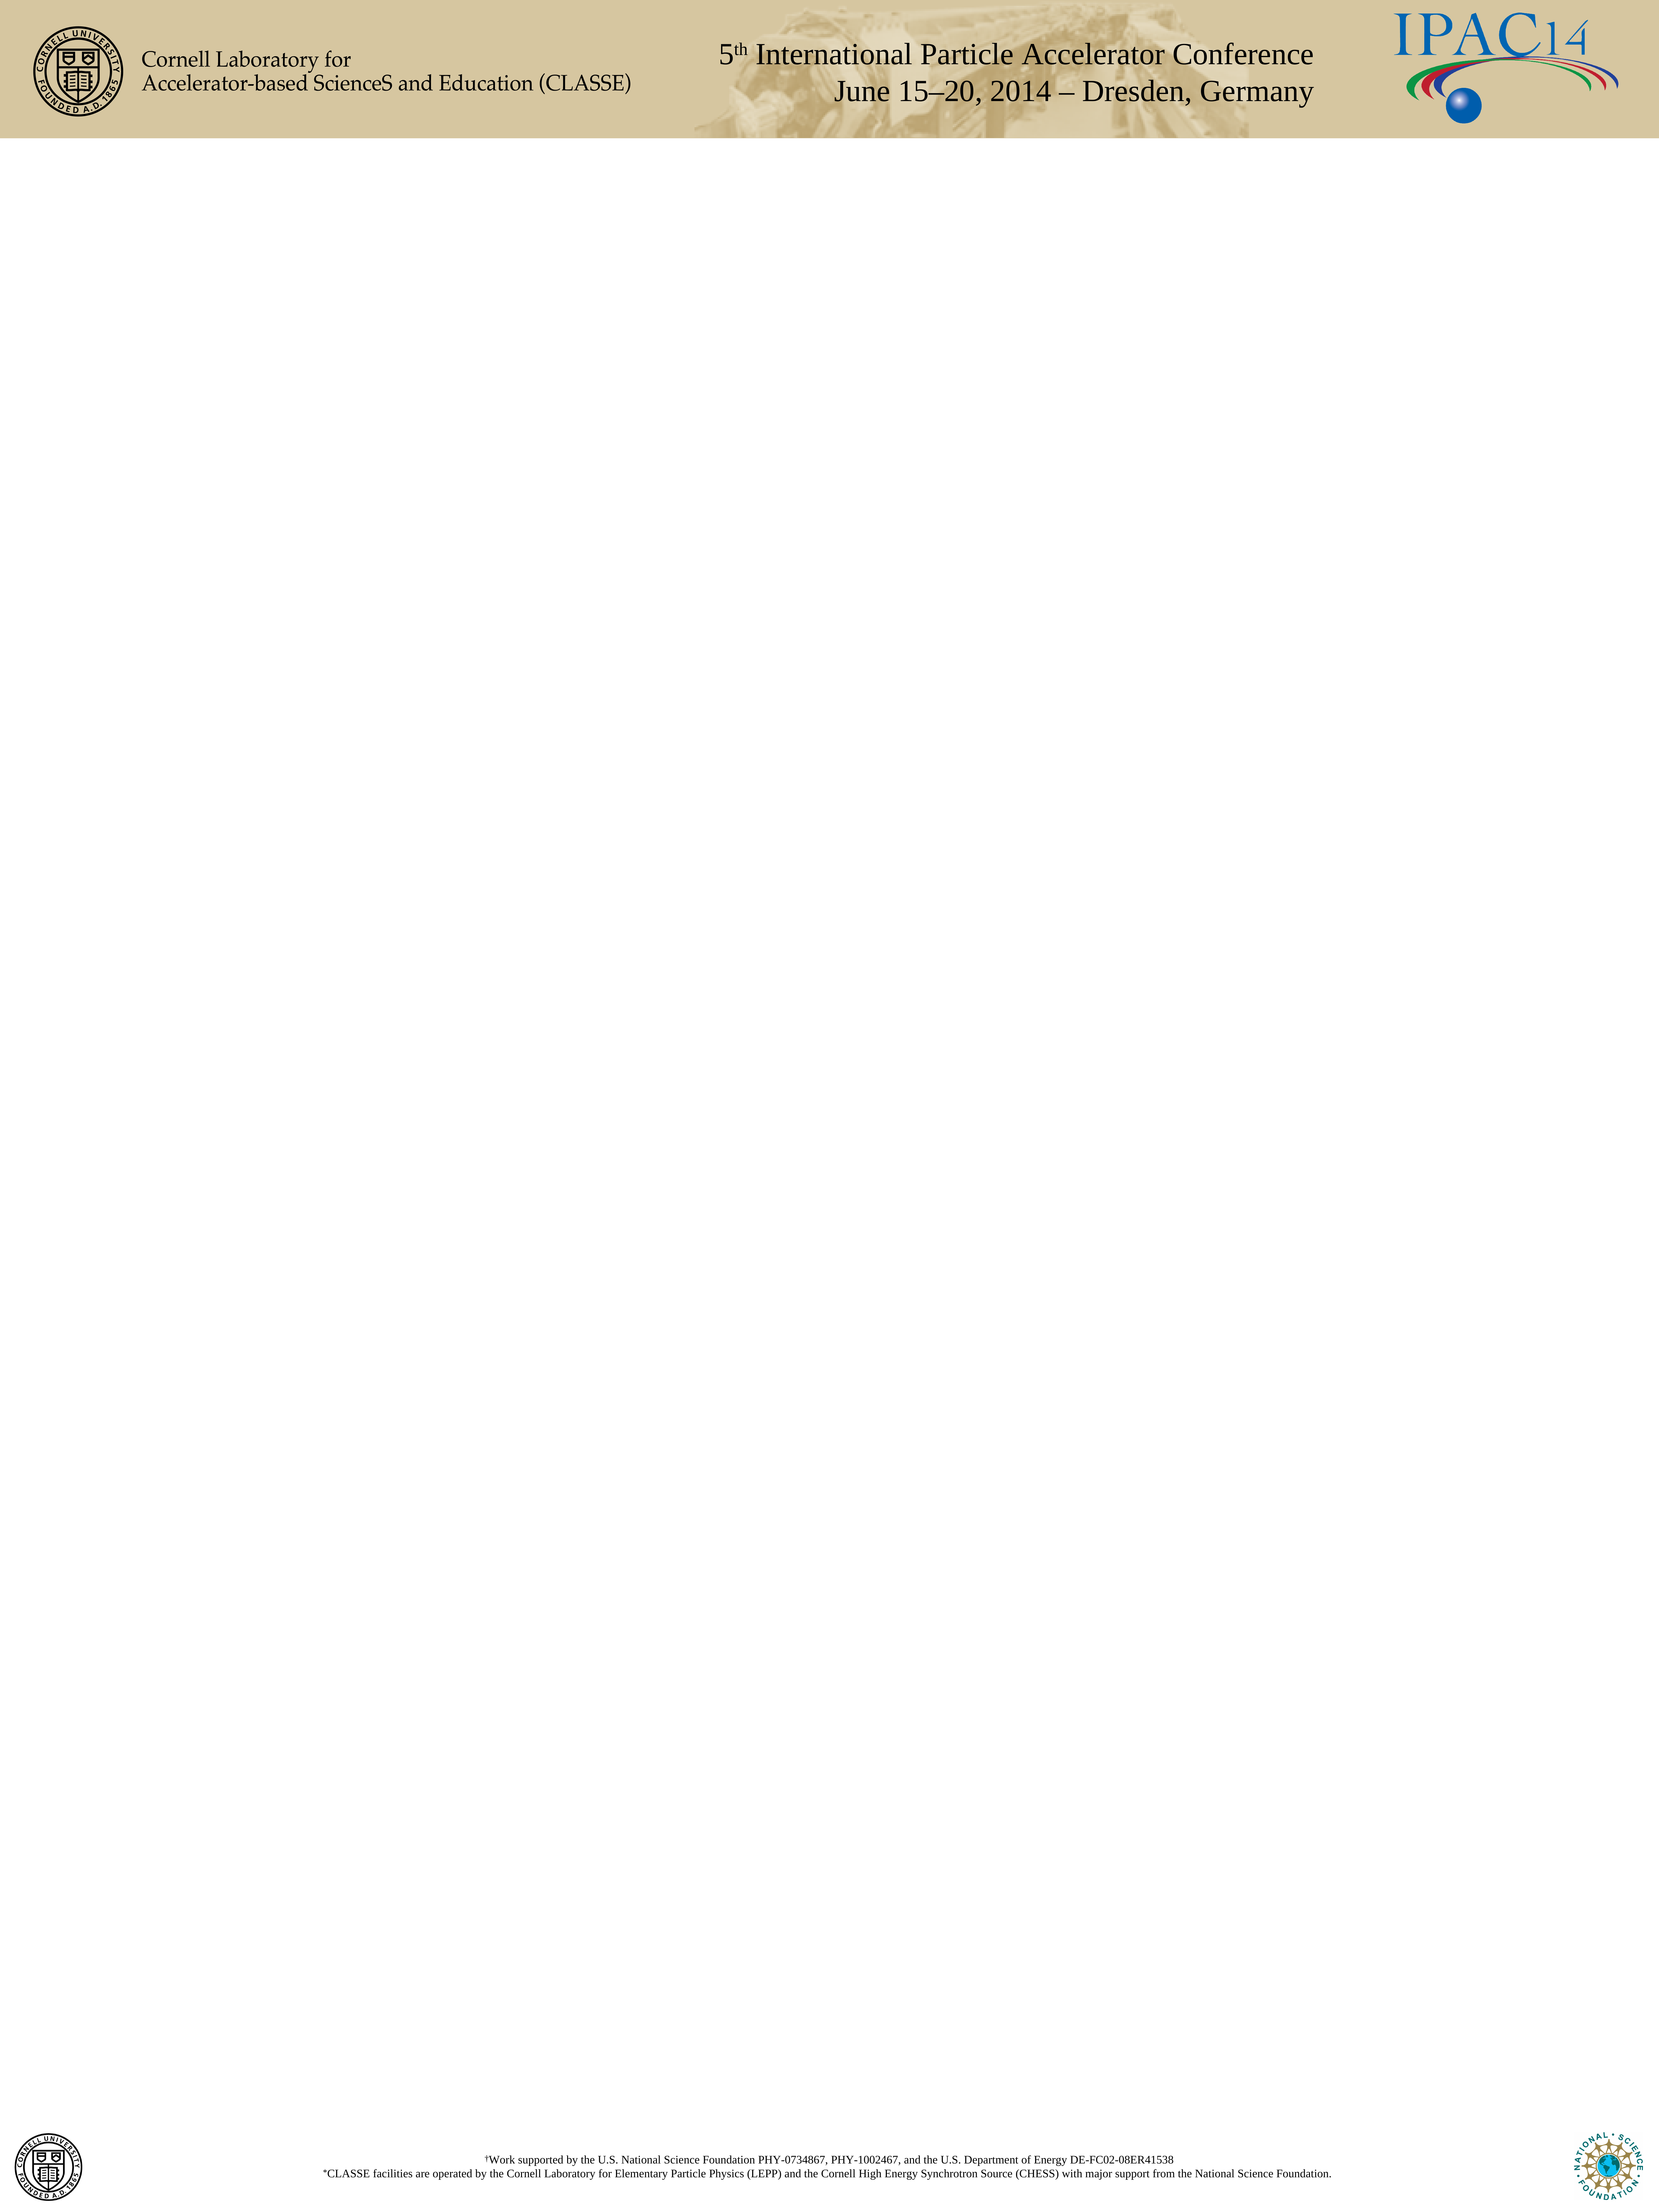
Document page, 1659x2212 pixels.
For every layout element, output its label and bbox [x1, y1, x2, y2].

picture [14, 2133, 82, 2201]
picture [0, 0, 1659, 159]
picture [1574, 2132, 1643, 2200]
